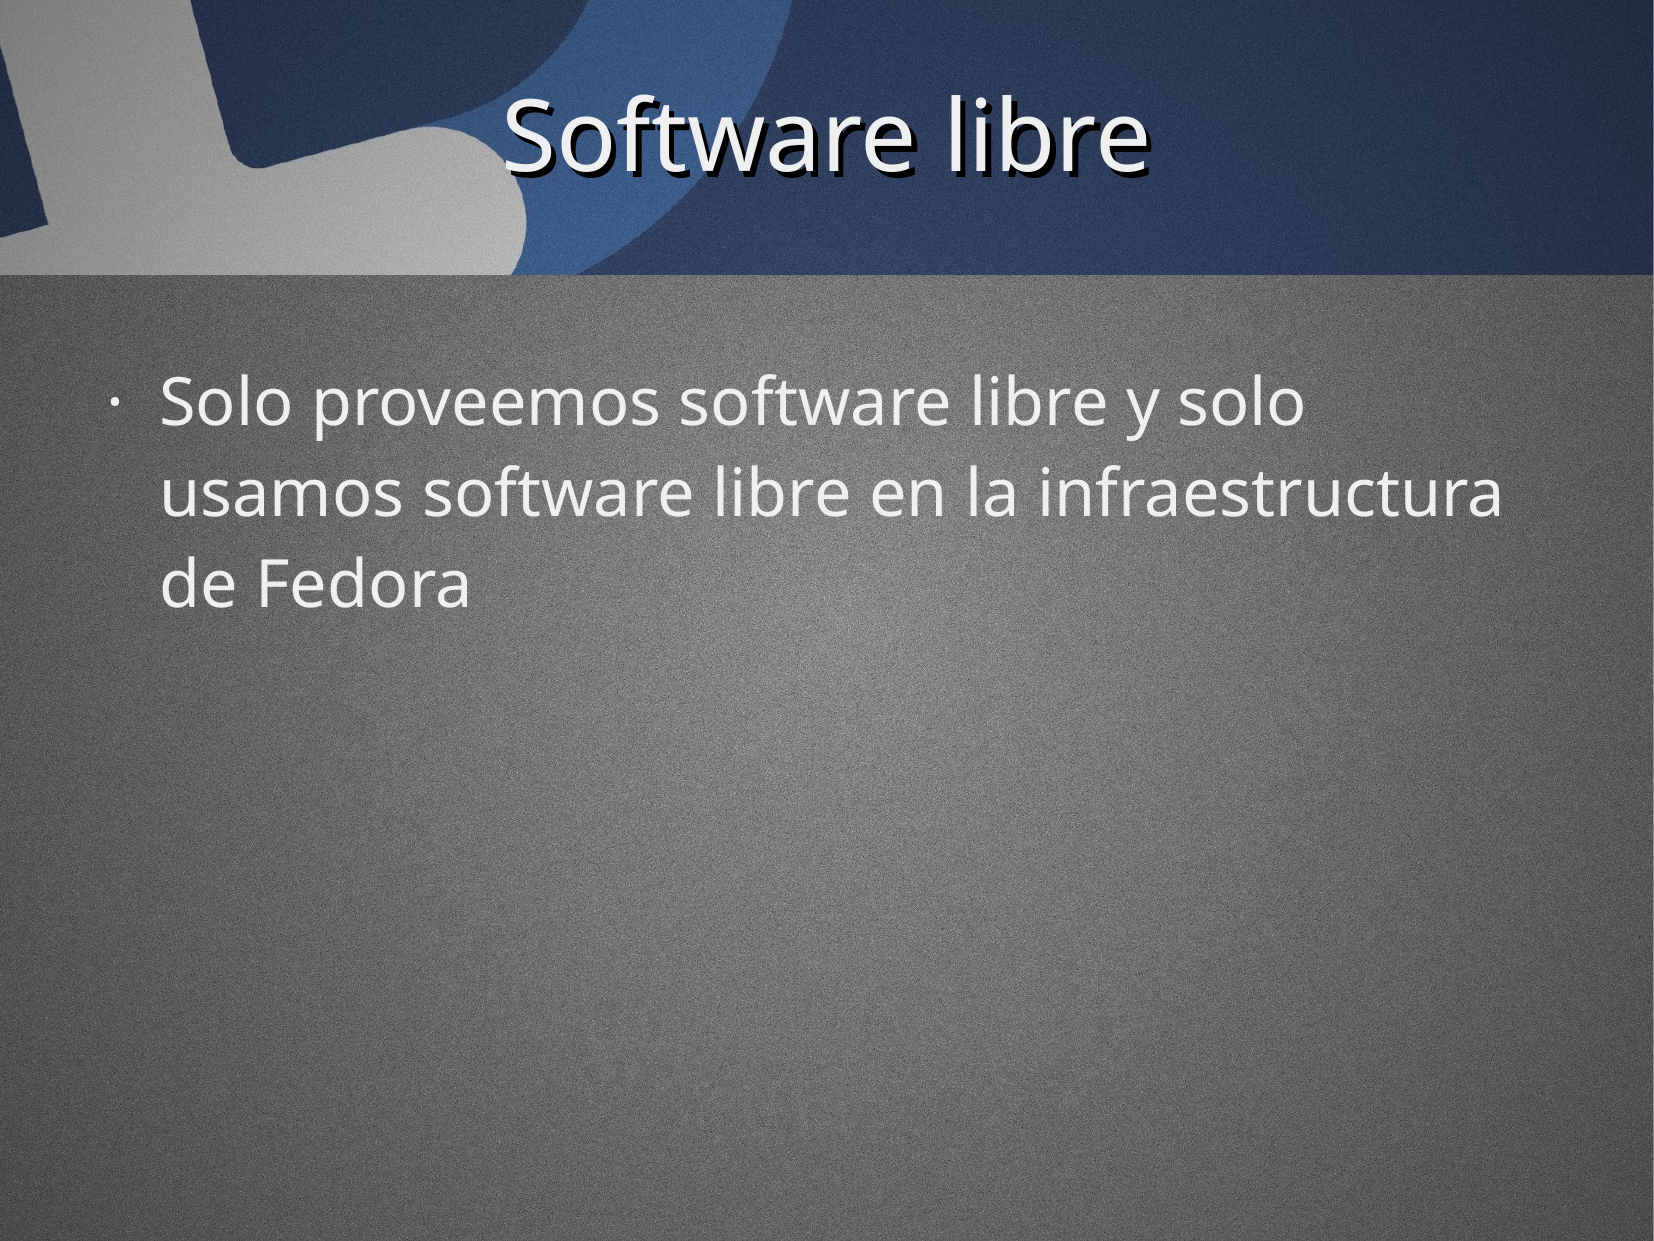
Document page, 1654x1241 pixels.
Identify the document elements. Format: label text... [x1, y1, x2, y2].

list Solo proveemos software libre y solo usamos software libre en la infraestructura de Fedora [88, 354, 1565, 1063]
title Software libre [88, 29, 1565, 237]
picture [0, 0, 1654, 1241]
